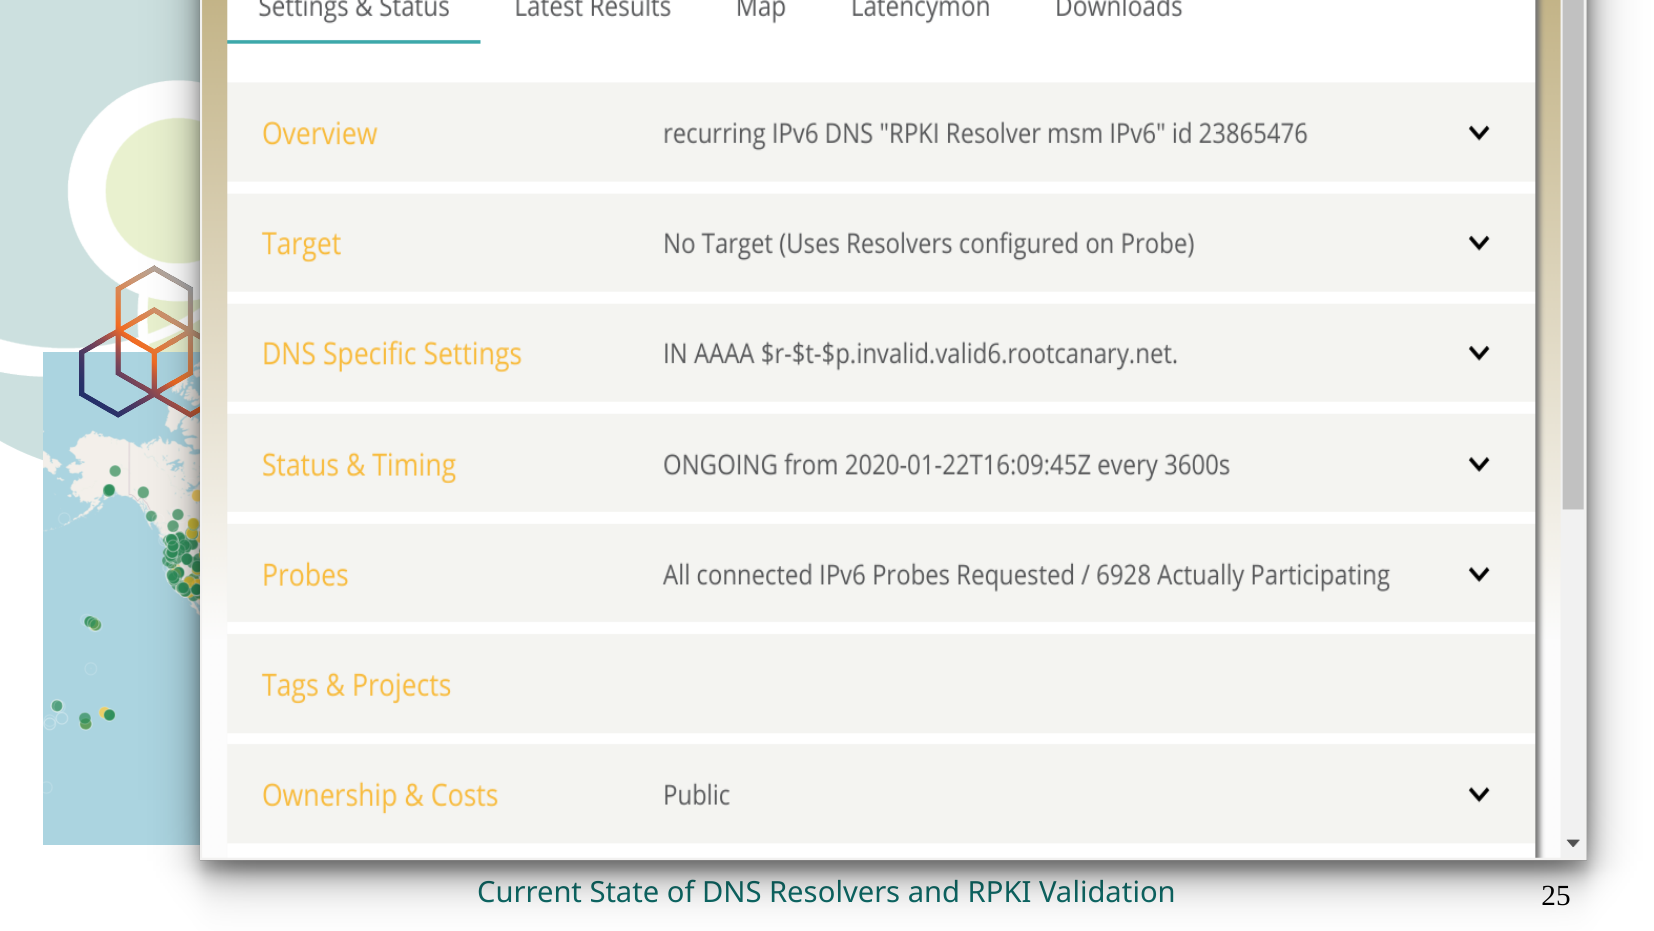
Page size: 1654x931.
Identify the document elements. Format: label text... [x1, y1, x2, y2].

picture [43, 0, 1652, 931]
title Test setup [82, 37, 138, 193]
